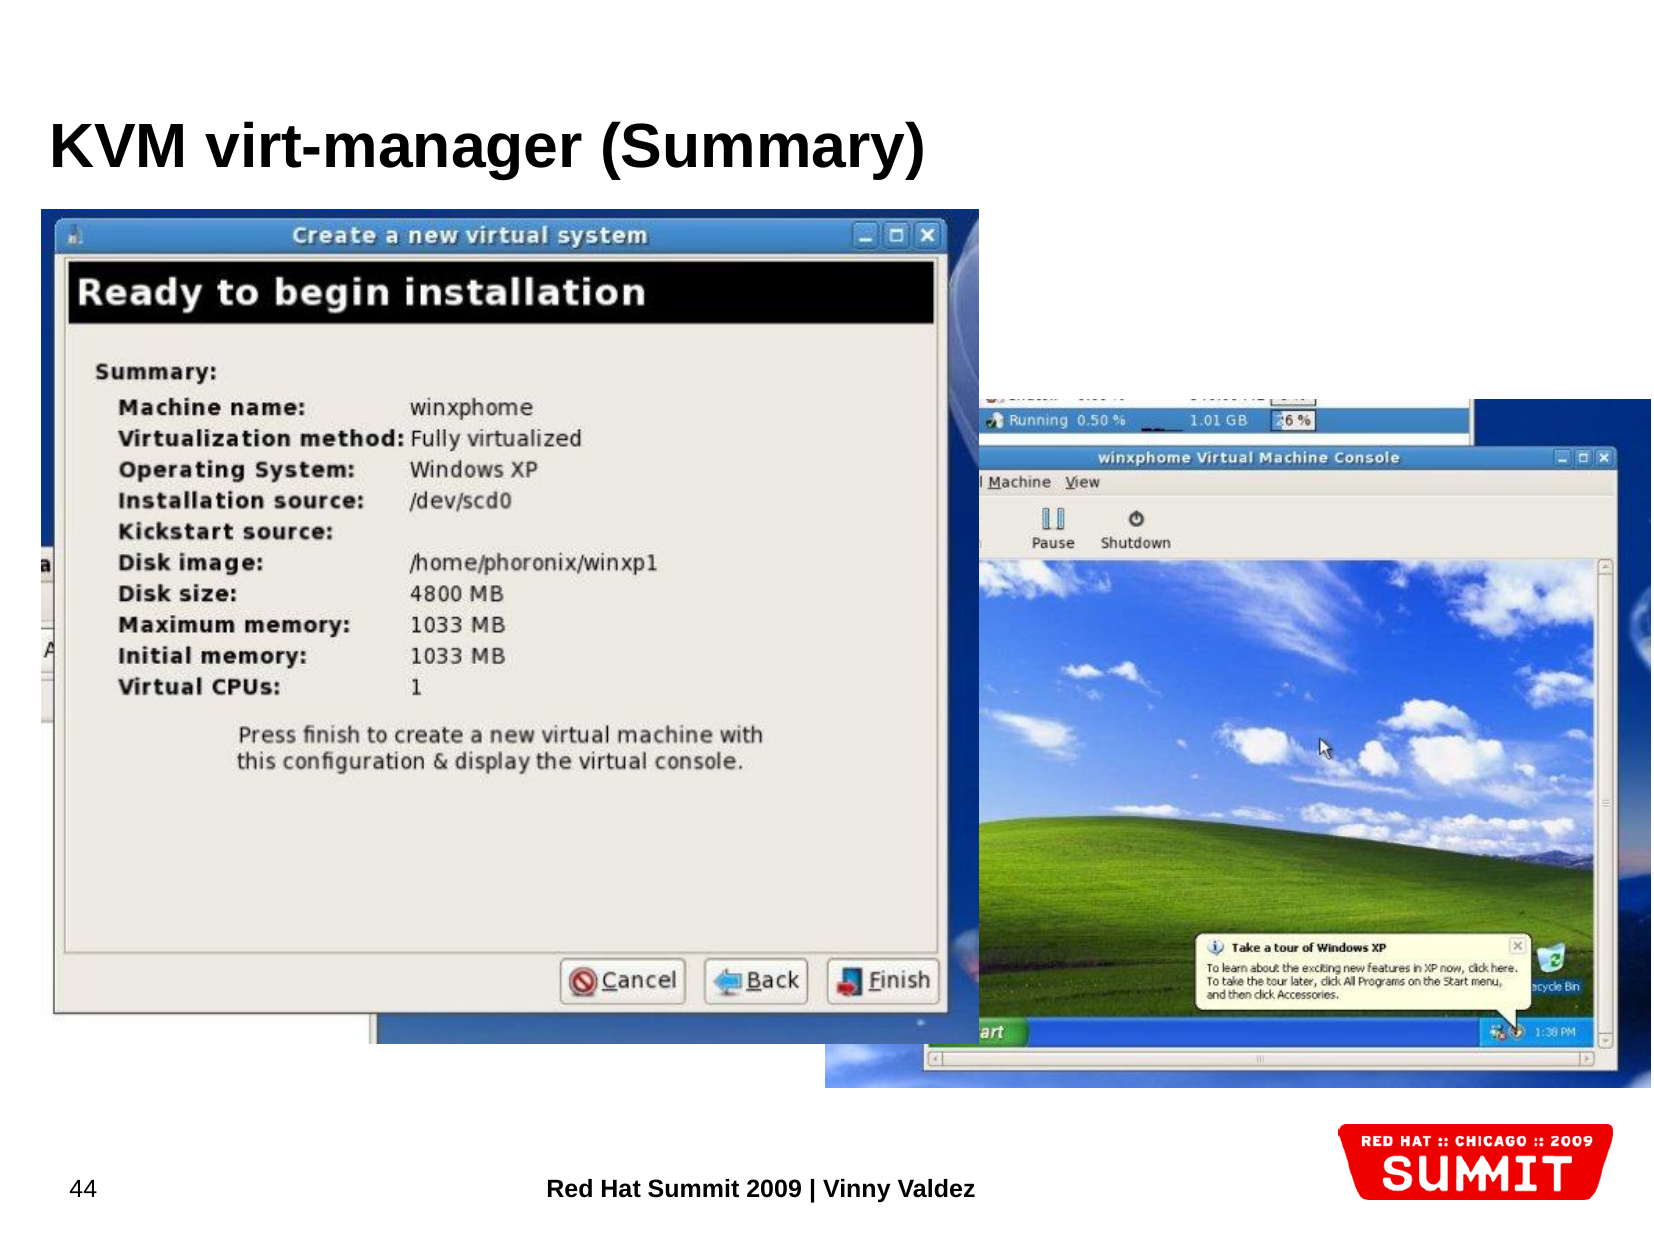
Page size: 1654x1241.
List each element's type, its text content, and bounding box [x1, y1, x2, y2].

picture [1338, 1124, 1613, 1200]
picture [41, 209, 1651, 1088]
title KVM virt-manager (Summary) [49, 88, 1455, 200]
